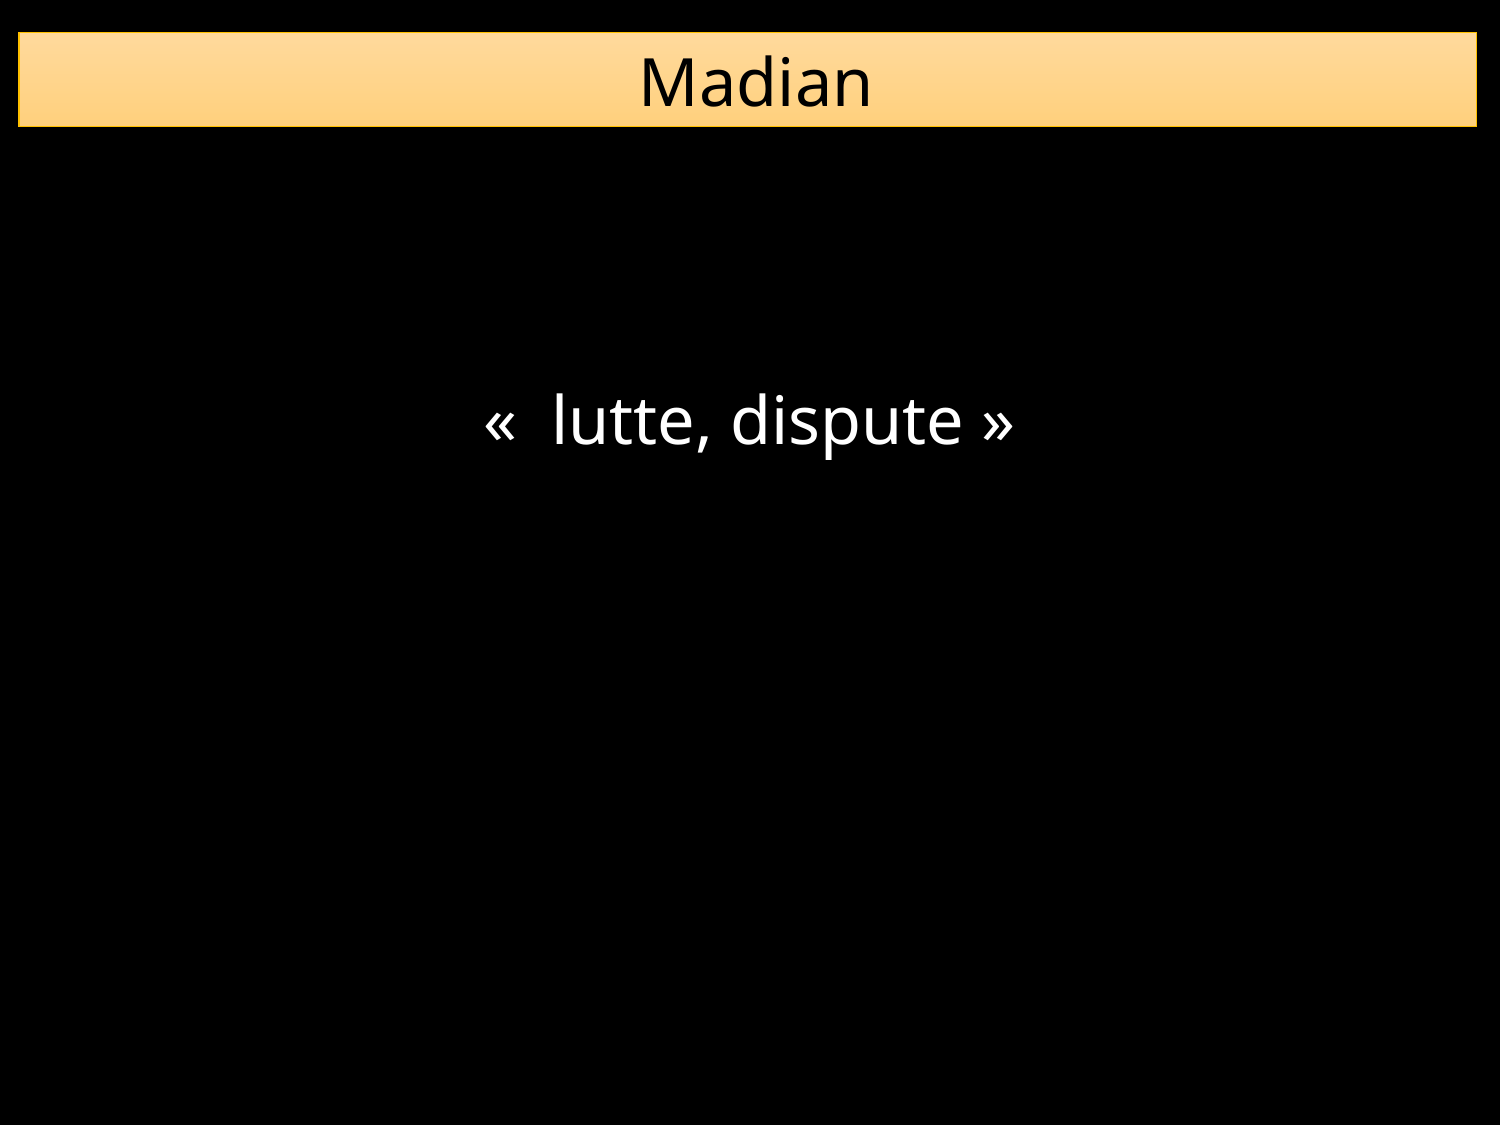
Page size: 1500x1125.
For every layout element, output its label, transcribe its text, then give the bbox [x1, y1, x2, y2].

text_box « lutte, dispute » [0, 370, 1500, 465]
text_box Madian [19, 32, 1477, 127]
